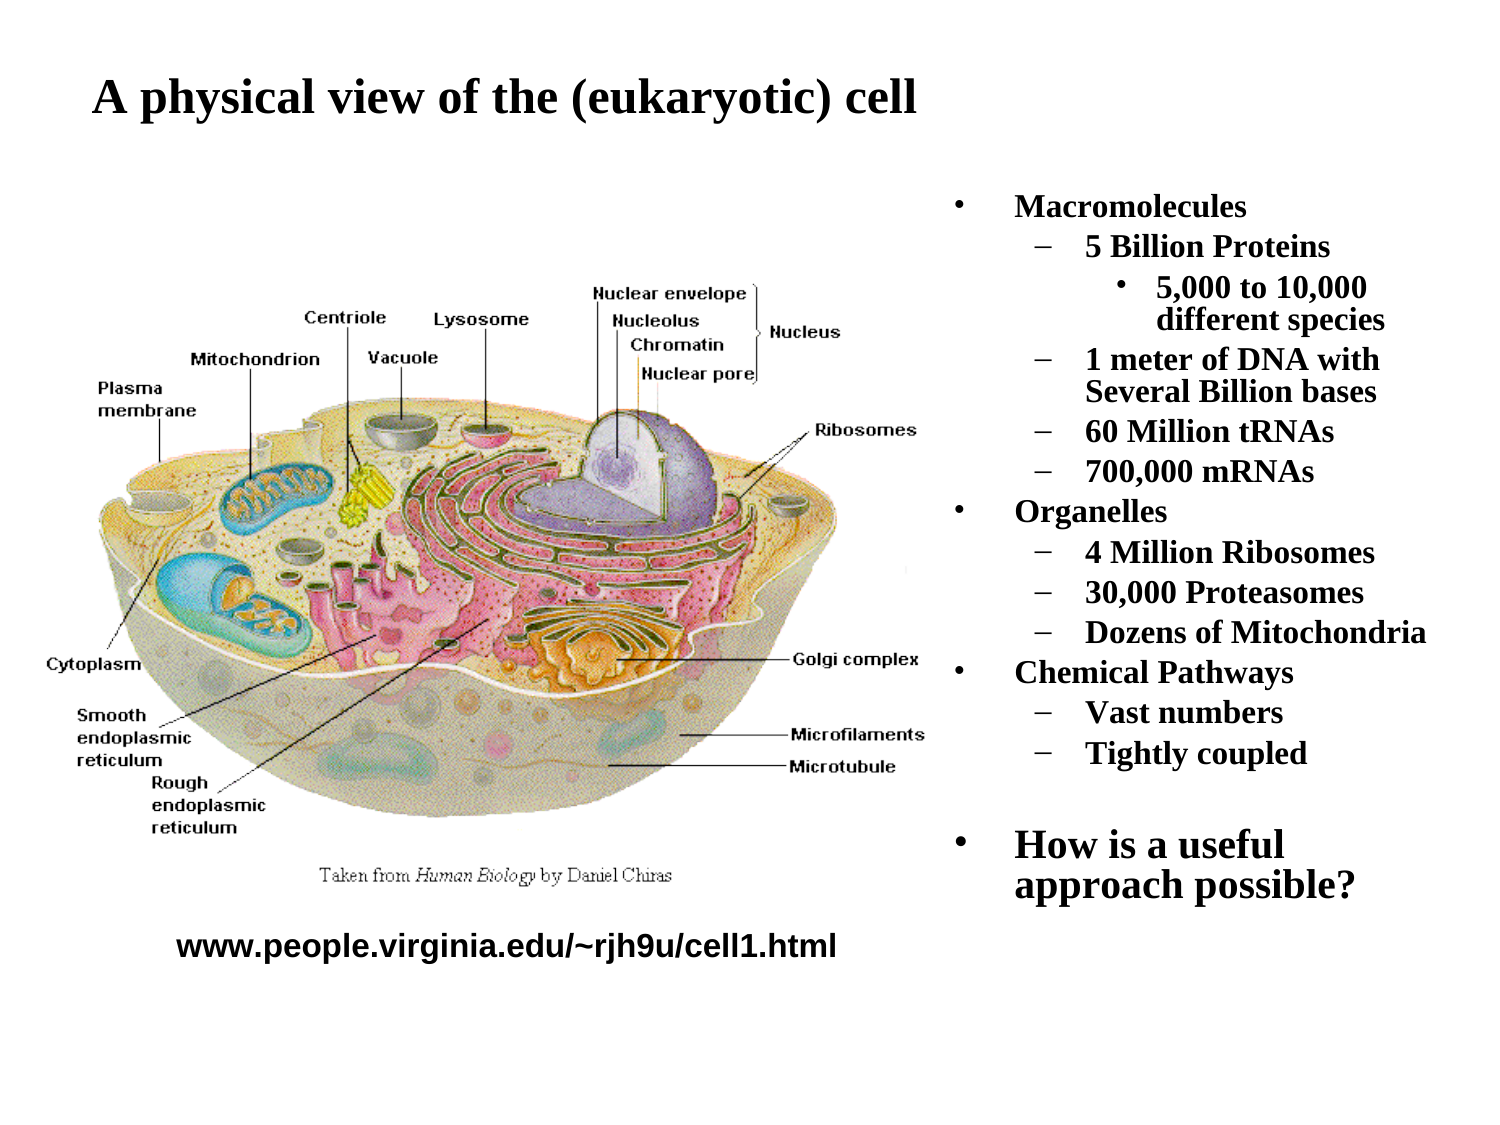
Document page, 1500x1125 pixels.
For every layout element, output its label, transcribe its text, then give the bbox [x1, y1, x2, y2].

list Macromolecules 5 Billion Proteins 5,000 to 10,000 different species 1 meter of DNA with Several Billion bases 60 Million tRNAs 700,000 mRNAs Organelles 4 Million Ribosomes 30,000 Proteasomes Dozens of Mitochondria Chemical Pathways Vast numbers Tightly coupled How is a useful approach possible? [938, 184, 1473, 988]
text_box www.people.virginia.edu/~rjh9u/cell1.html [161, 916, 854, 972]
title A physical view of the (eukaryotic) cell [76, 0, 1473, 188]
picture [0, 255, 959, 895]
